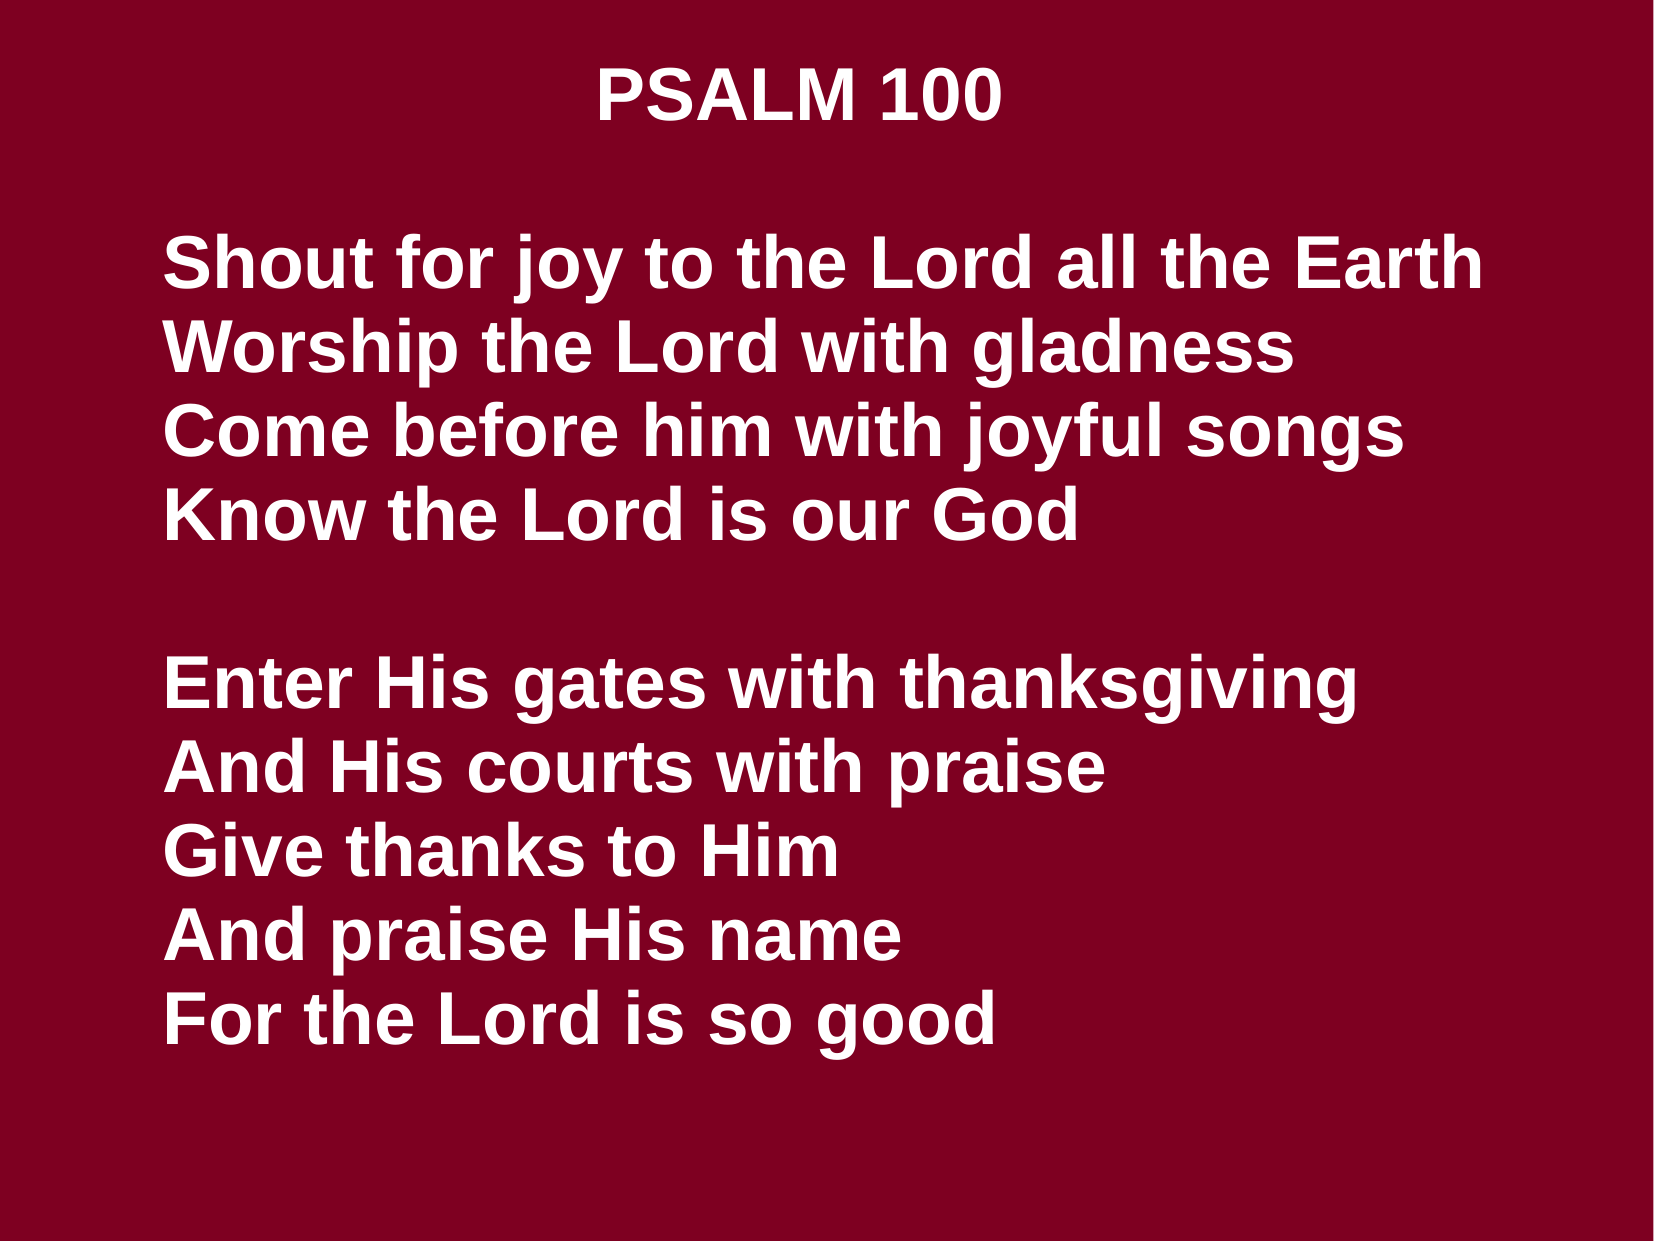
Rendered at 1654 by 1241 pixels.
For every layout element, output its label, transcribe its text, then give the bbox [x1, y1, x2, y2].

text_box [4, 673, 1654, 1241]
text_box PSALM 100 Shout for joy to the Lord all the Earth Worship the Lord with gladness Come before him with joyful songs Know the Lord is our God Enter His gates with thanksgiving And His courts with praise Give thanks to Him And praise His name For the Lord is so good [0, 0, 1654, 1241]
